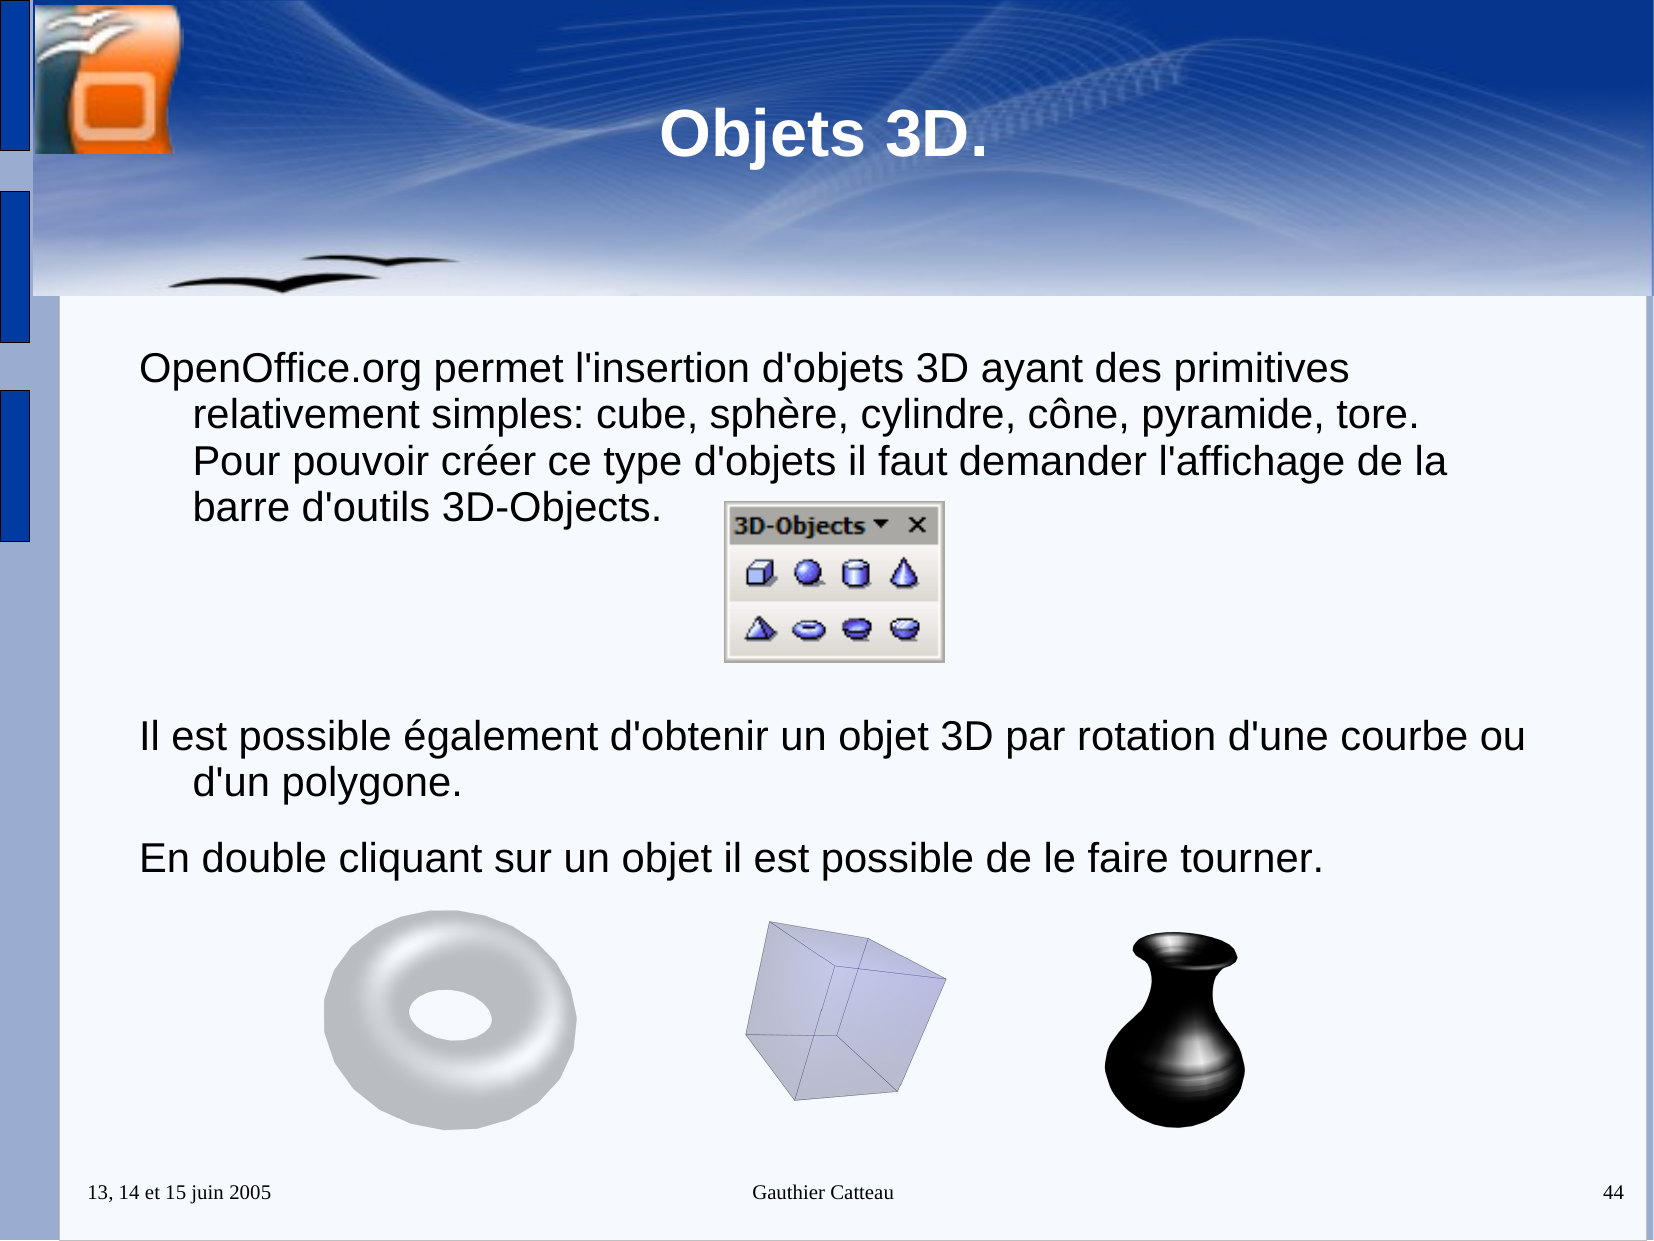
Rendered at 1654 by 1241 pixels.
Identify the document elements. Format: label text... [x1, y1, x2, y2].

picture [33, 0, 1654, 296]
picture [724, 501, 945, 663]
list OpenOffice.org permet l'insertion d'objets 3D ayant des primitives relativement simples: cube, sphère, cylindre, cône, pyramide, tore. Pour pouvoir créer ce type d'objets il faut demander l'affichage de la barre d'outils 3D-Objects. Il est possible également d'obtenir un objet 3D par rotation d'une courbe ou d'un polygone. En double cliquant sur un objet il est possible de le faire tourner. [121, 344, 1534, 1127]
title Objets 3D. [118, 29, 1531, 237]
